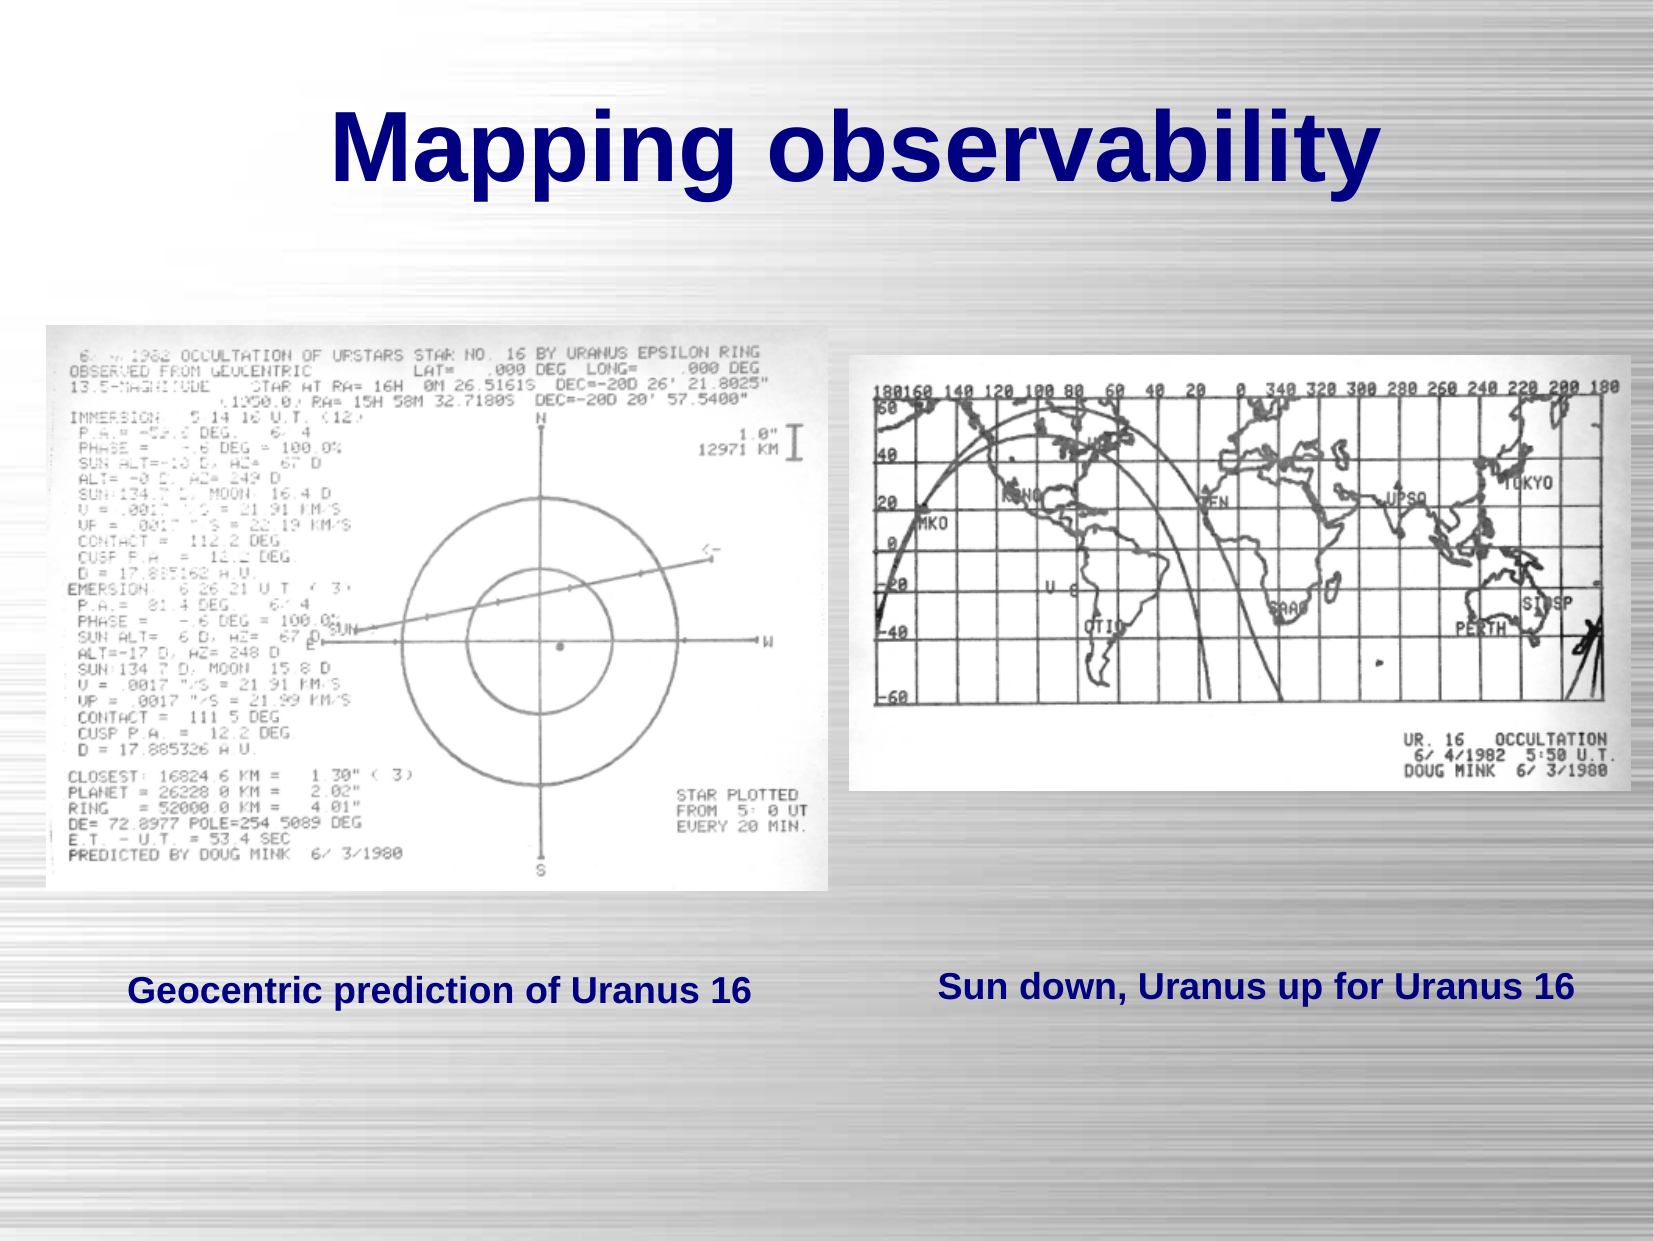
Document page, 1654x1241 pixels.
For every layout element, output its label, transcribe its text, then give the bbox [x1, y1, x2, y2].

picture [0, 0, 1654, 1241]
text_box Geocentric prediction of Uranus 16 [112, 961, 768, 1020]
text_box Mapping observability [59, 83, 1654, 211]
text_box Sun down, Uranus up for Uranus 16 [922, 957, 1592, 1016]
